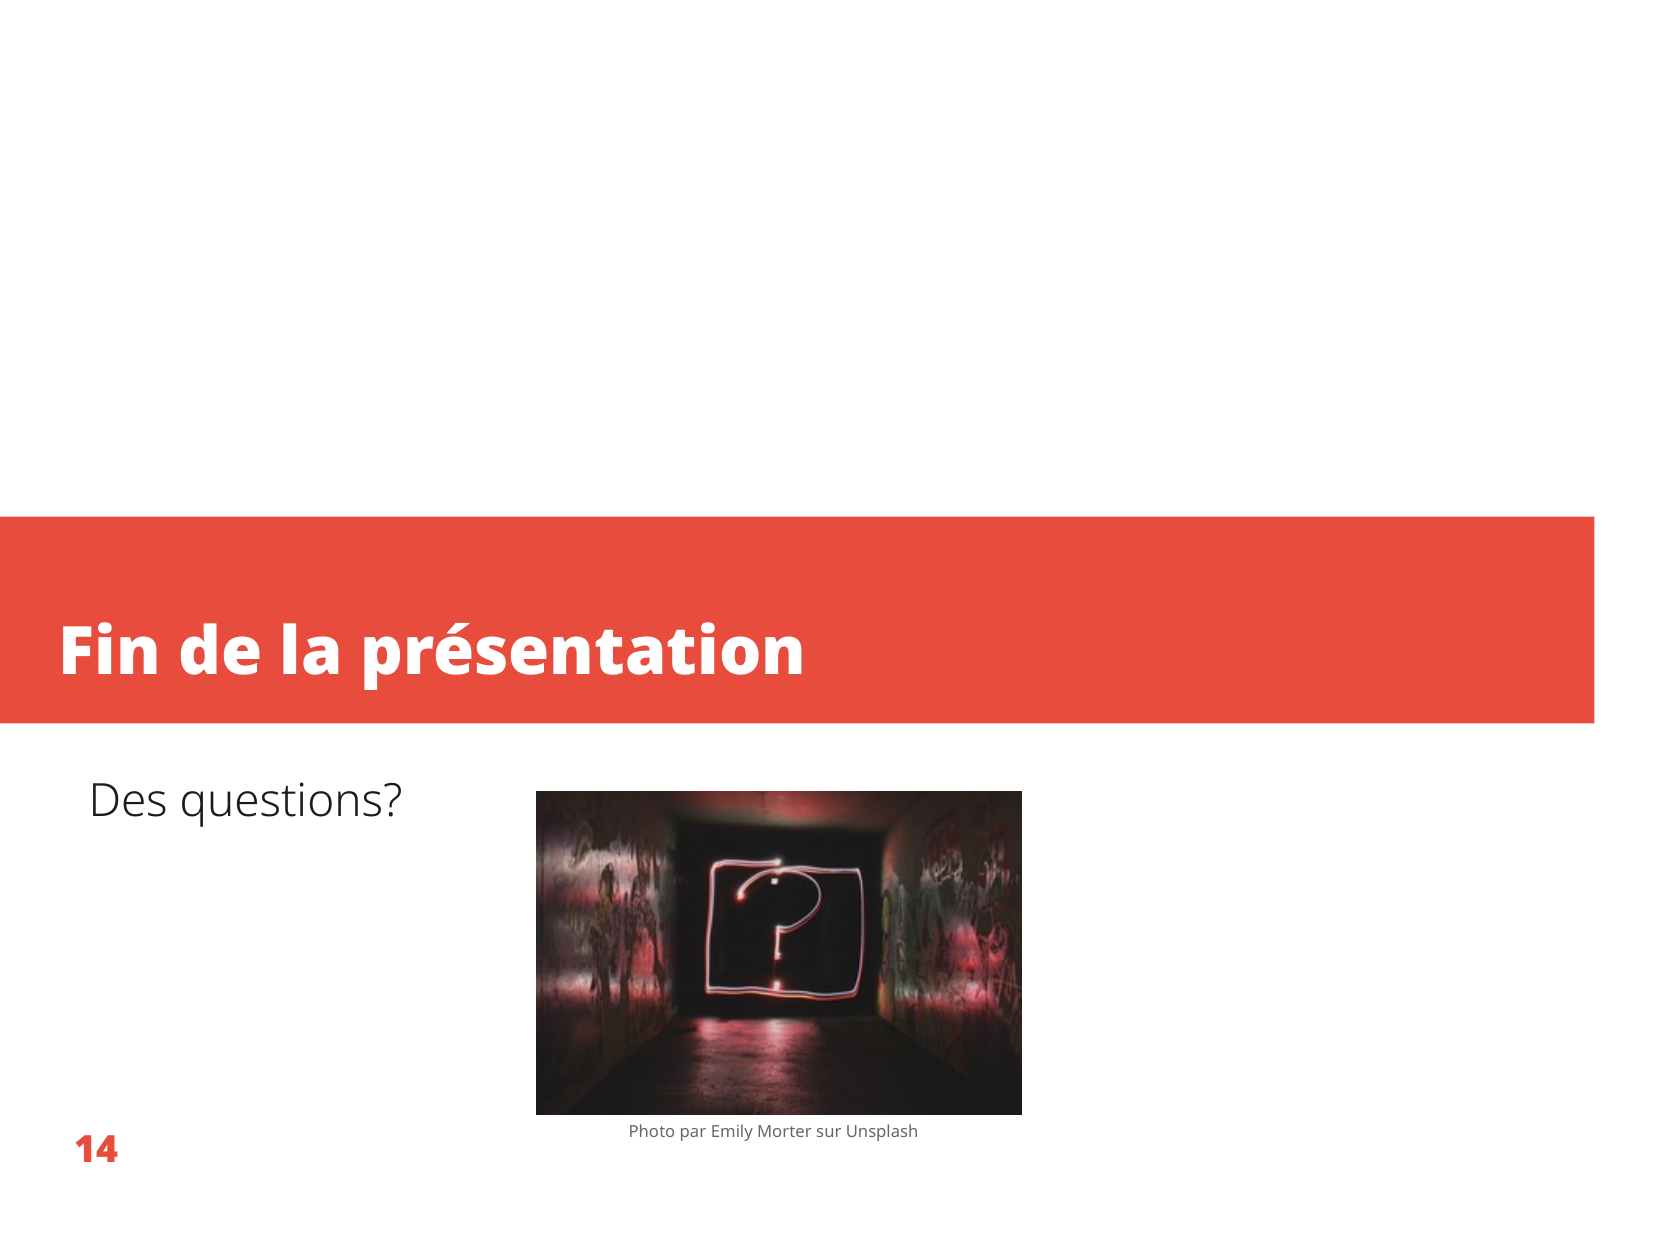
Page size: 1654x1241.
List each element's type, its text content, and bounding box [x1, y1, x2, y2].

picture [536, 791, 1022, 1112]
text_box Des questions? [88, 767, 1595, 851]
text_box Photo par Emily Morter sur Unsplash [478, 1112, 1069, 1152]
title Fin de la présentation [59, 546, 1595, 694]
